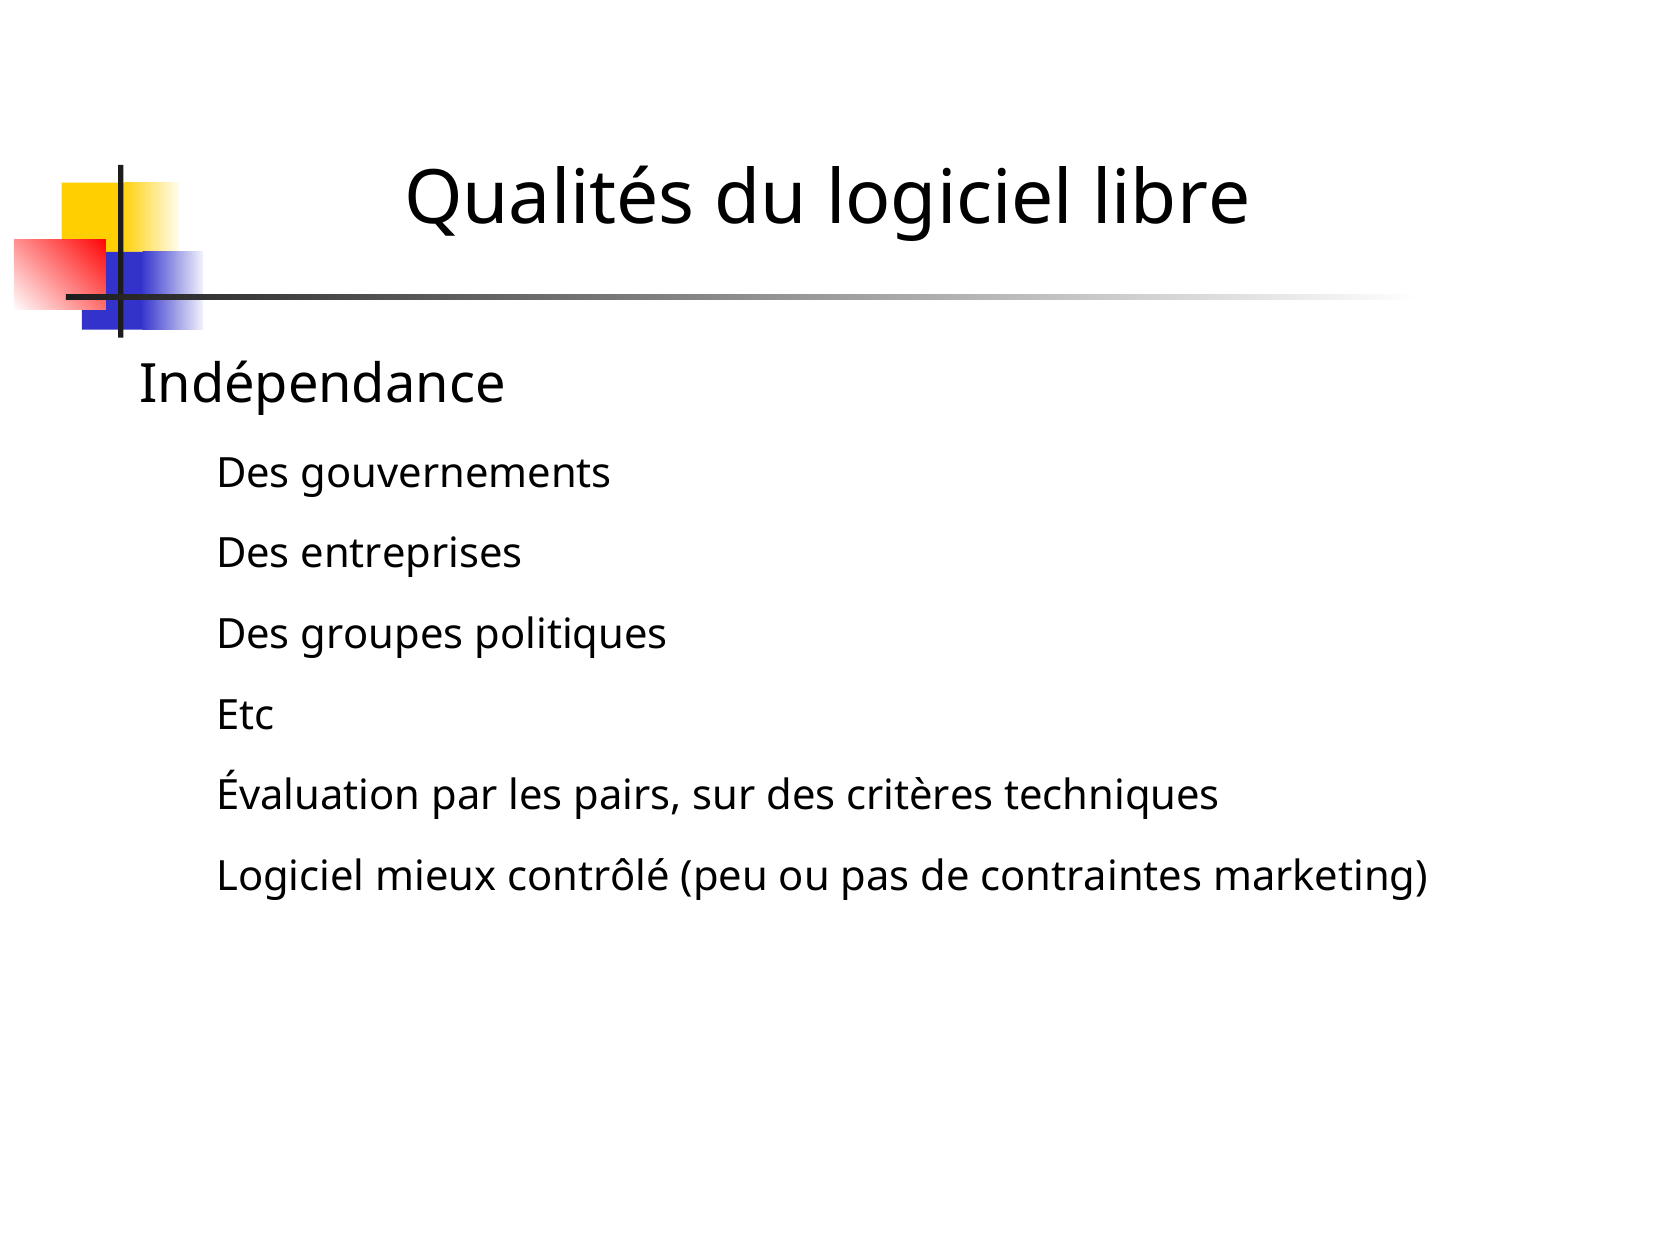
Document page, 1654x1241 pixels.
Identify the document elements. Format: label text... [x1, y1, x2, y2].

list Indépendance Des gouvernements Des entreprises Des groupes politiques Etc Évaluation par les pairs, sur des critères techniques Logiciel mieux contrôlé (peu ou pas de contraintes marketing) [121, 344, 1534, 1127]
title Qualités du logiciel libre [121, 91, 1534, 299]
